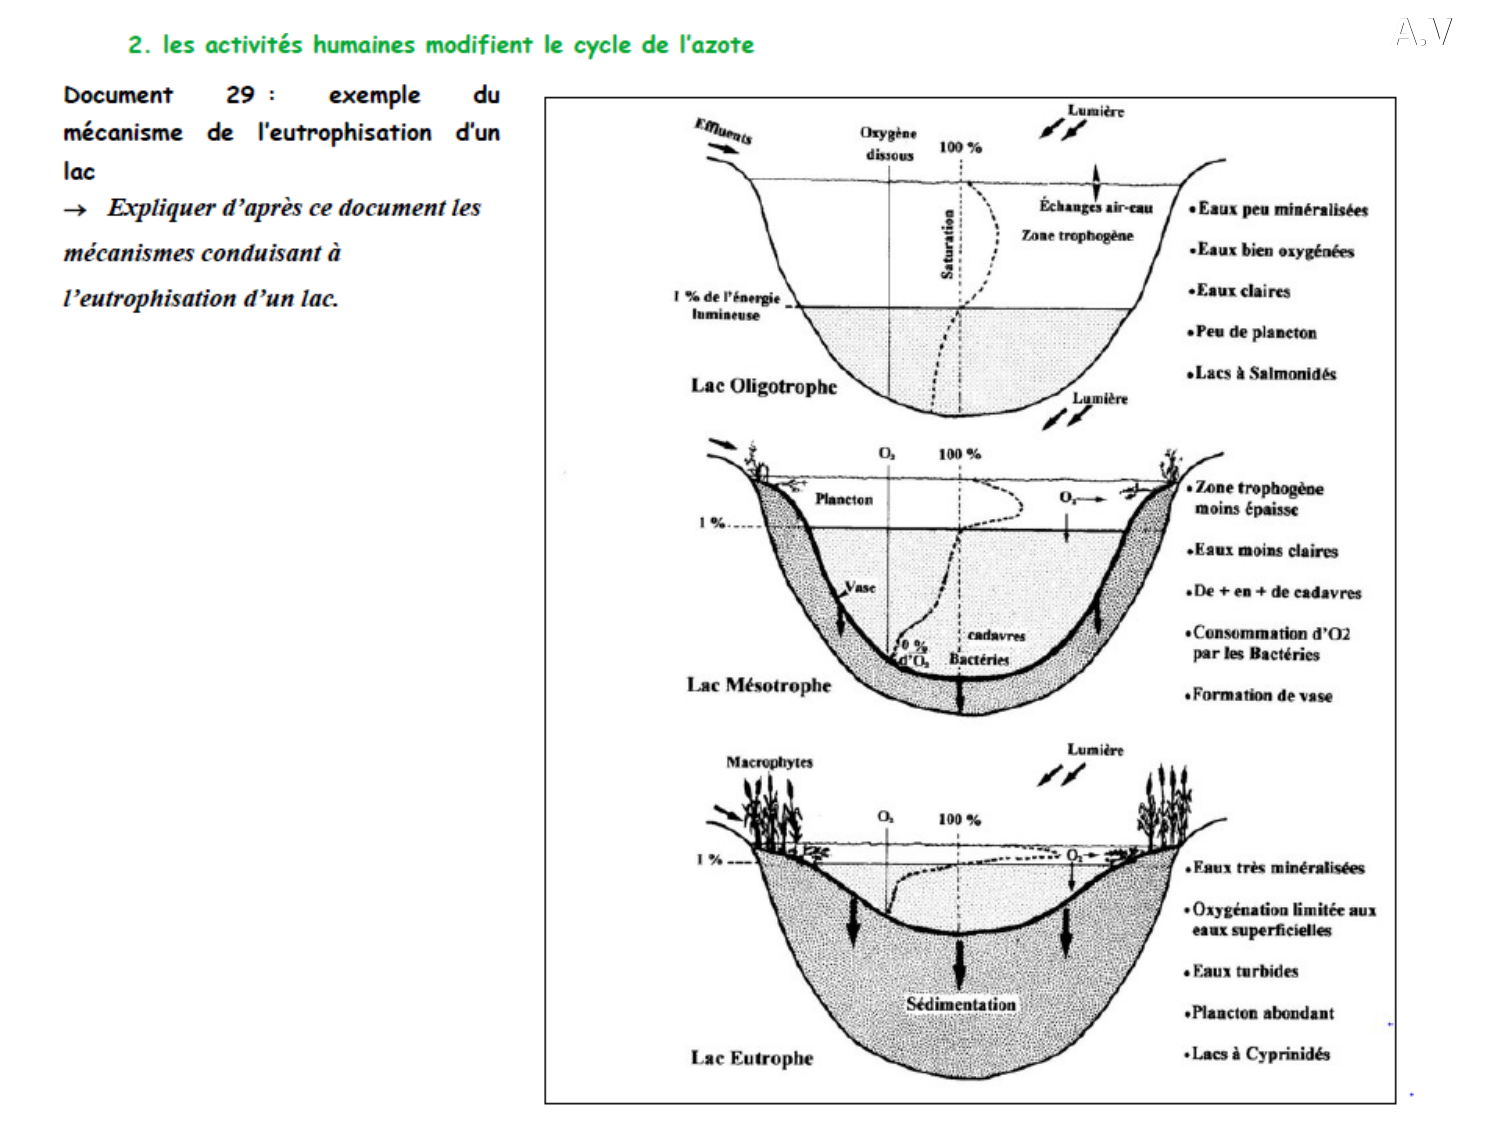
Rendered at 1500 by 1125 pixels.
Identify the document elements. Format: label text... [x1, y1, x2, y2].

picture [35, 33, 1414, 1111]
text_box A.V [1375, 0, 1500, 61]
